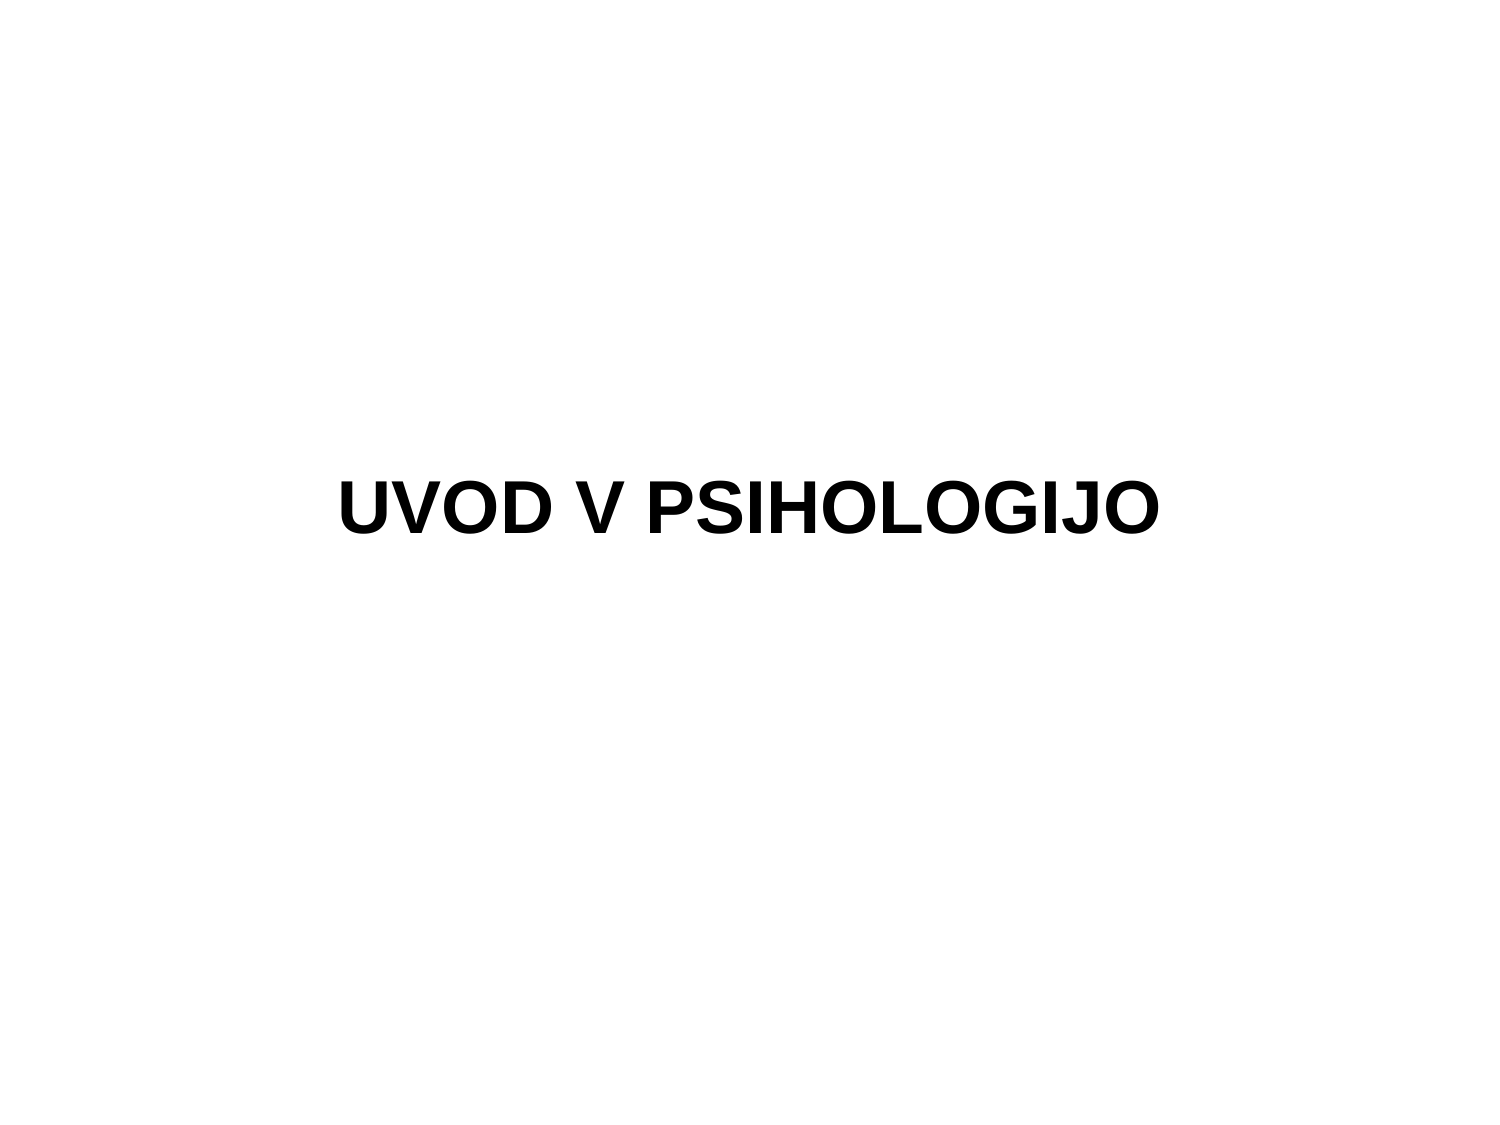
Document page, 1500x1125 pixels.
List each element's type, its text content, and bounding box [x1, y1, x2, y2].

list UVOD V PSIHOLOGIJO [75, 262, 1425, 1005]
